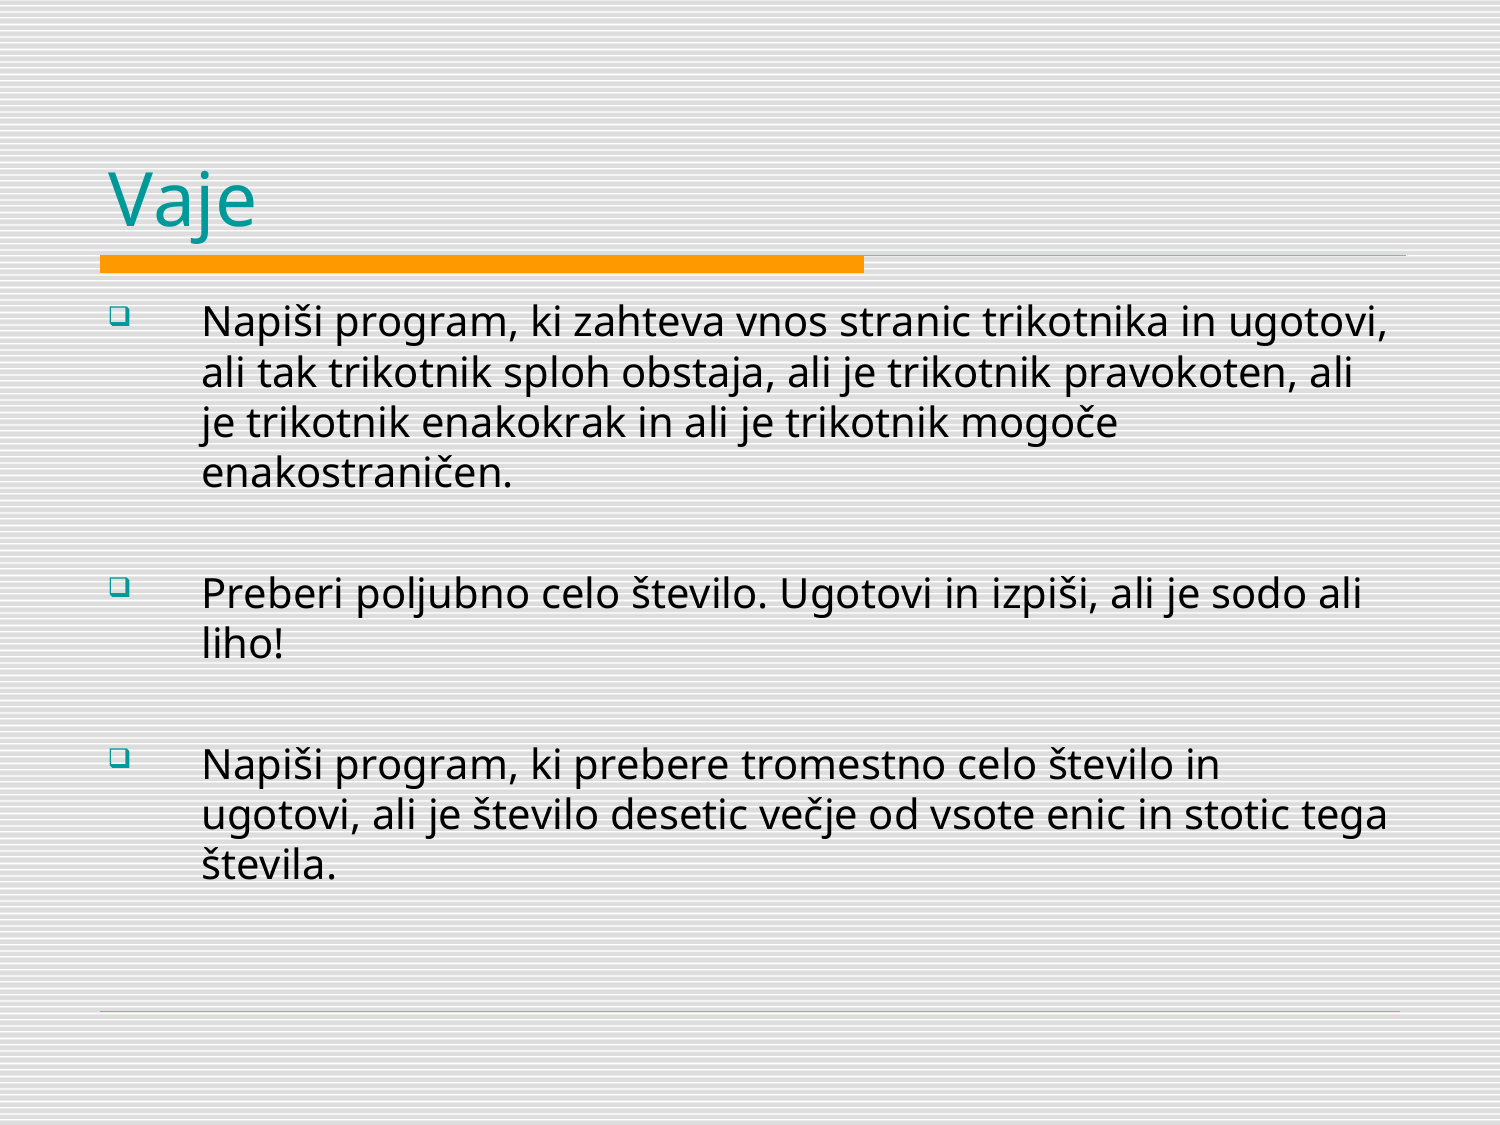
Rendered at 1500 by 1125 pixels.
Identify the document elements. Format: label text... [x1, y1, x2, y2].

list Napiši program, ki zahteva vnos stranic trikotnika in ugotovi, ali tak trikotnik sploh obstaja, ali je trikotnik pravokoten, ali je trikotnik enakokrak in ali je trikotnik mogoče enakostraničen. Preberi poljubno celo število. Ugotovi in izpiši, ali je sodo ali liho! Napiši program, ki prebere tromestno celo število in ugotovi, ali je število desetic večje od vsote enic in stotic tega števila. [92, 287, 1406, 988]
picture [0, 0, 1500, 1125]
title Vaje [94, 49, 1407, 250]
